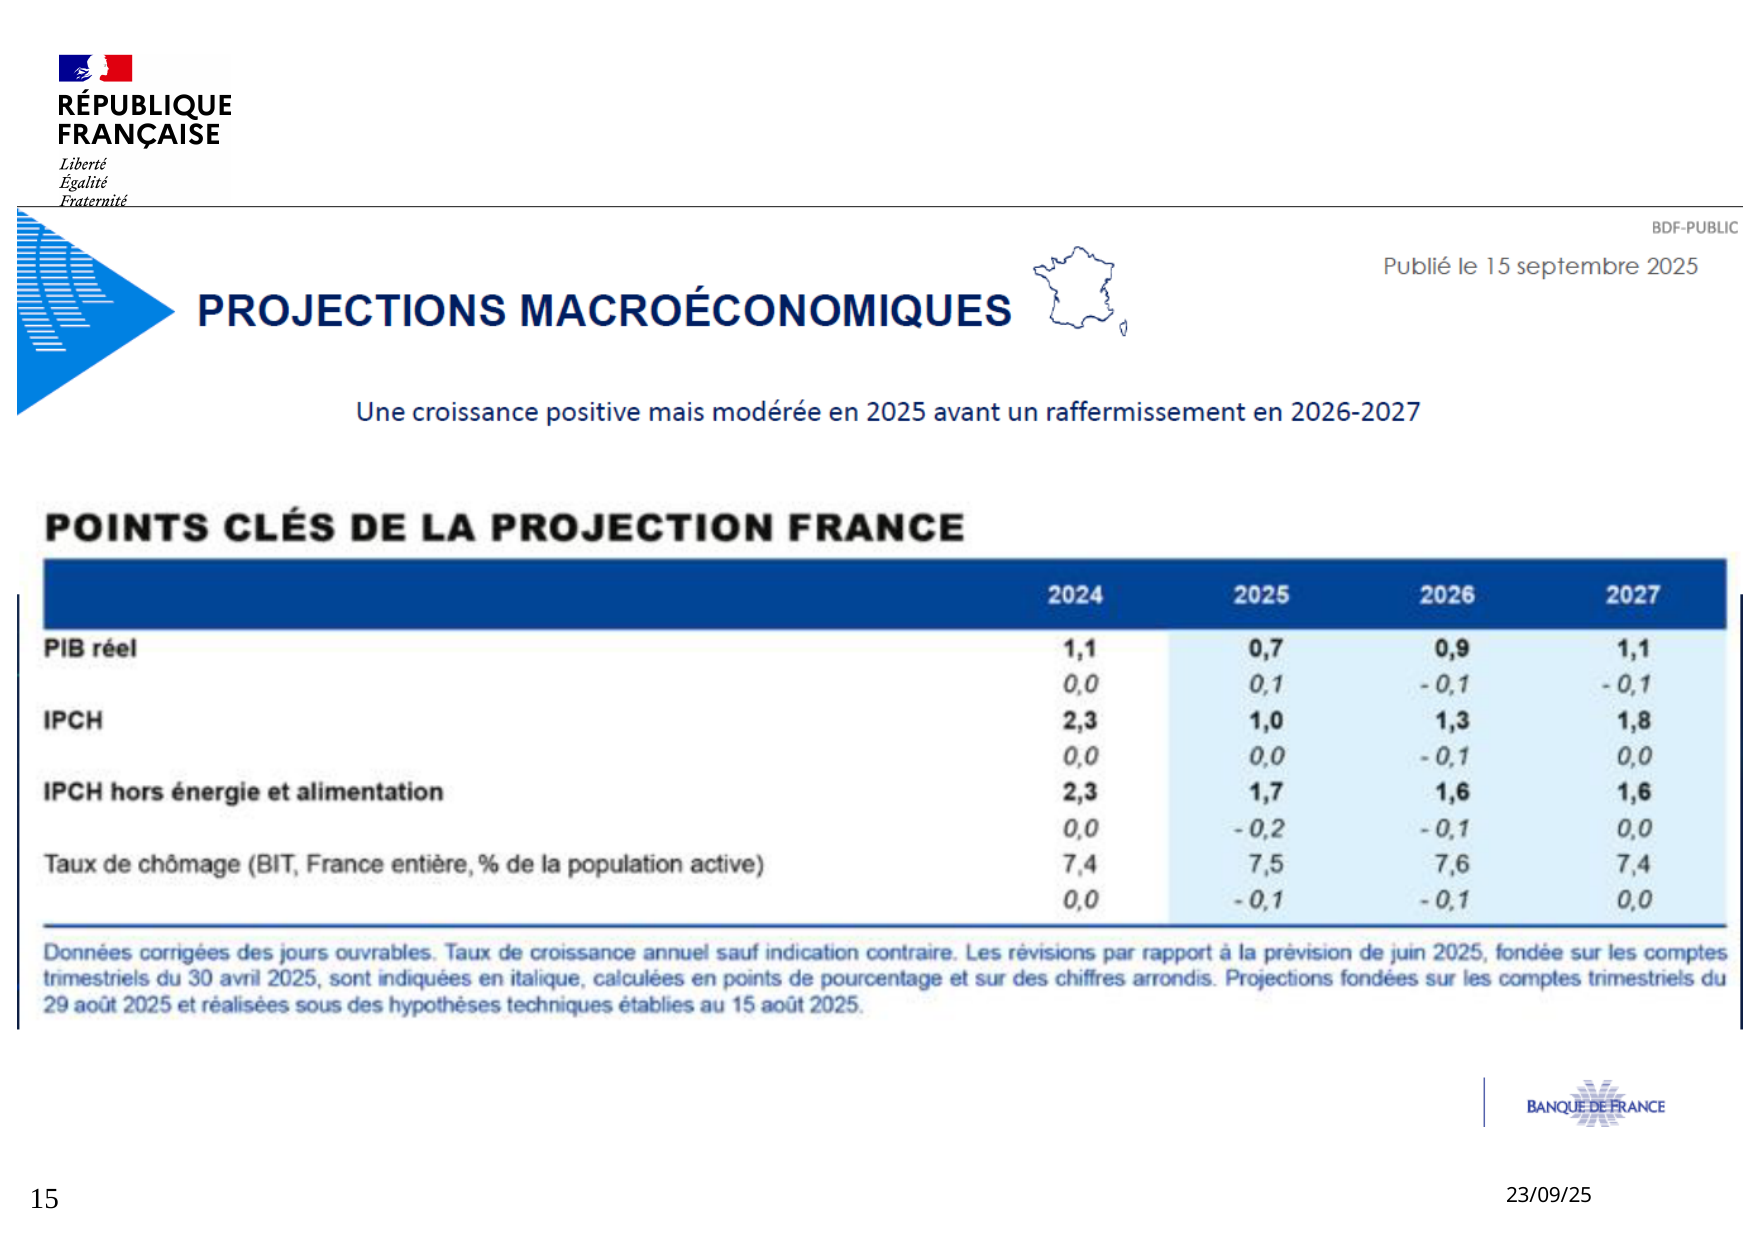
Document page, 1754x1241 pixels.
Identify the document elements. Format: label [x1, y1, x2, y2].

picture [17, 206, 1743, 1127]
text_box [29, 1179, 173, 1211]
